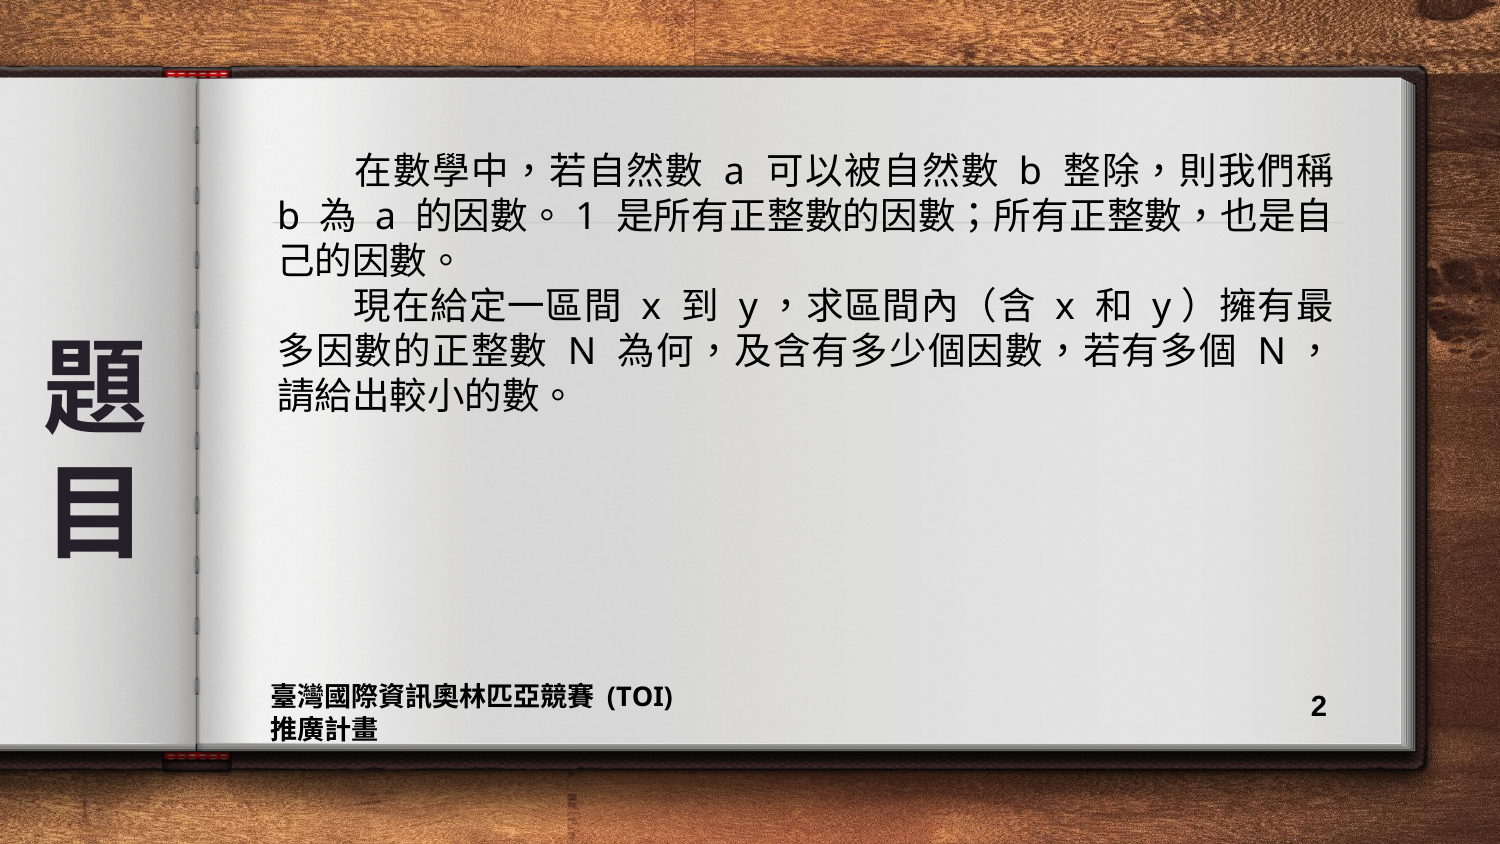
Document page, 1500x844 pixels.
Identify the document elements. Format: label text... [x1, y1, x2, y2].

text_box 題 目 [28, 306, 210, 552]
text_box 在數學中，若自然數 a 可以被自然數 b 整除，則我們稱 b 為 a 的因數。1 是所有正整數的因數；所有正整數，也是自己的因數。 現在給定一區間 x 到 y，求區間內（含 x 和 y）擁有最多因數的正整數 N 為何，及含有多少個因數，若有多個 N，請給出較小的數。 [262, 140, 1349, 684]
text_box 2 [1295, 672, 1386, 737]
